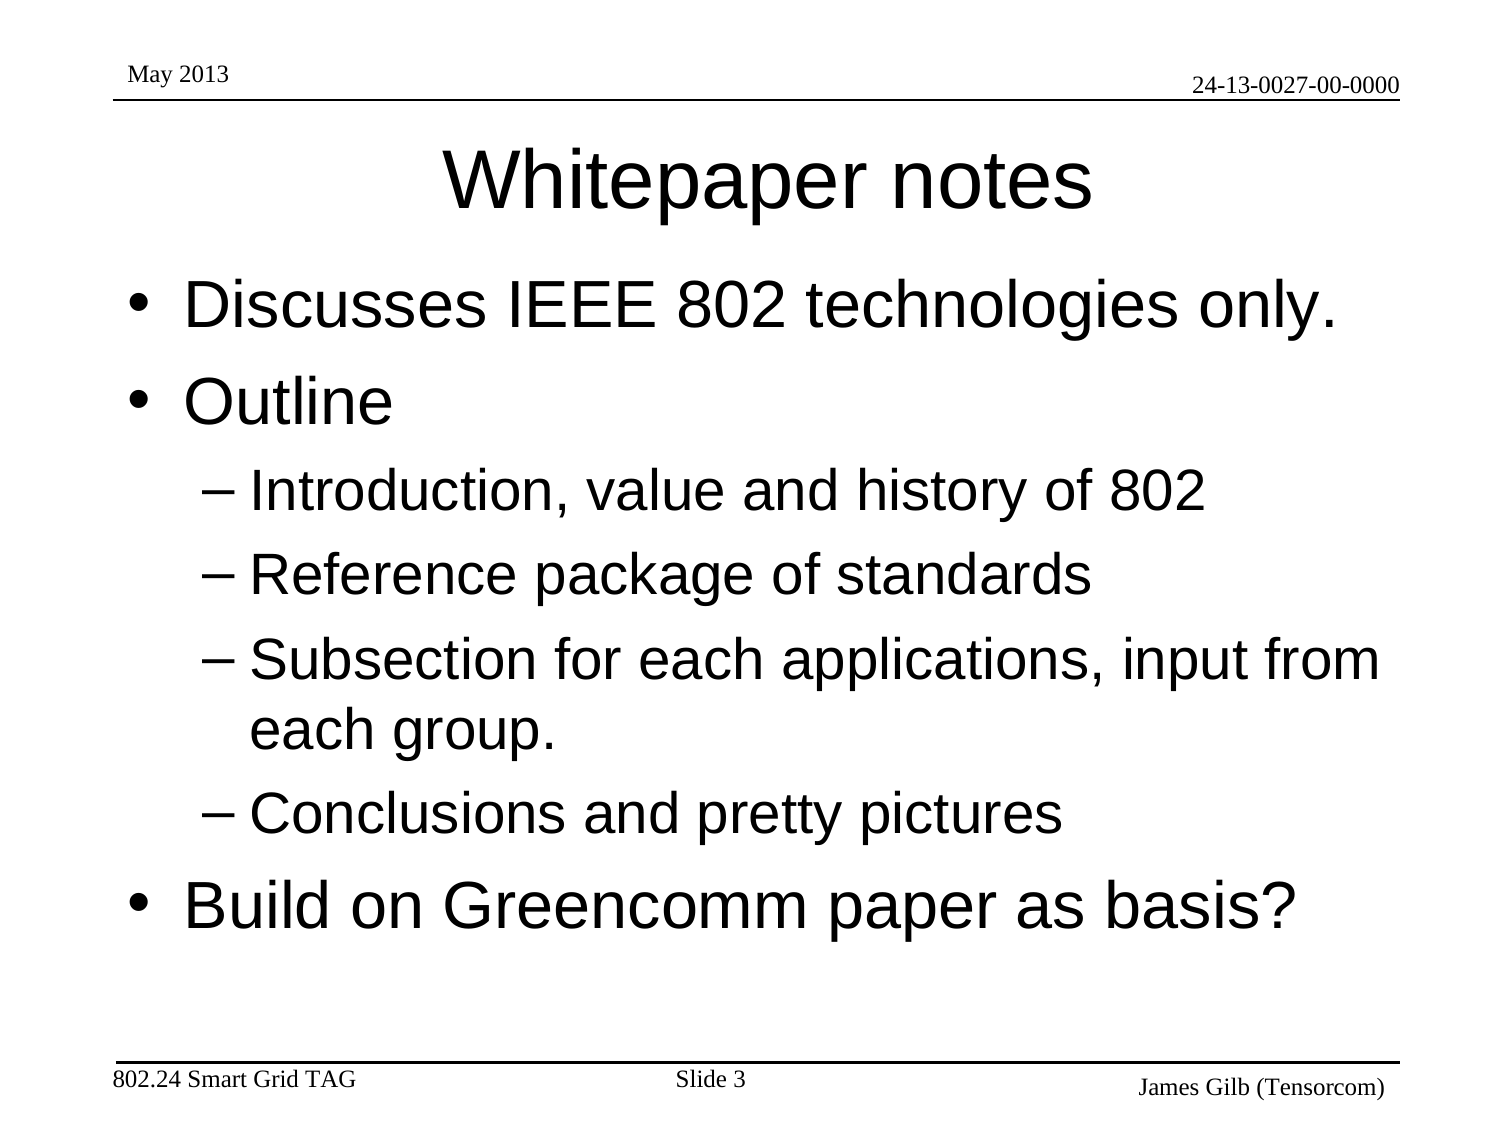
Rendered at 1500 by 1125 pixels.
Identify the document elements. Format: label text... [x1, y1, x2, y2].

title Whitepaper notes [112, 112, 1426, 238]
list Discusses IEEE 802 technologies only. Outline Introduction, value and history of 802 Reference package of standards Subsection for each applications, input from each group. Conclusions and pretty pictures Build on Greencomm paper as basis? [112, 253, 1426, 1056]
